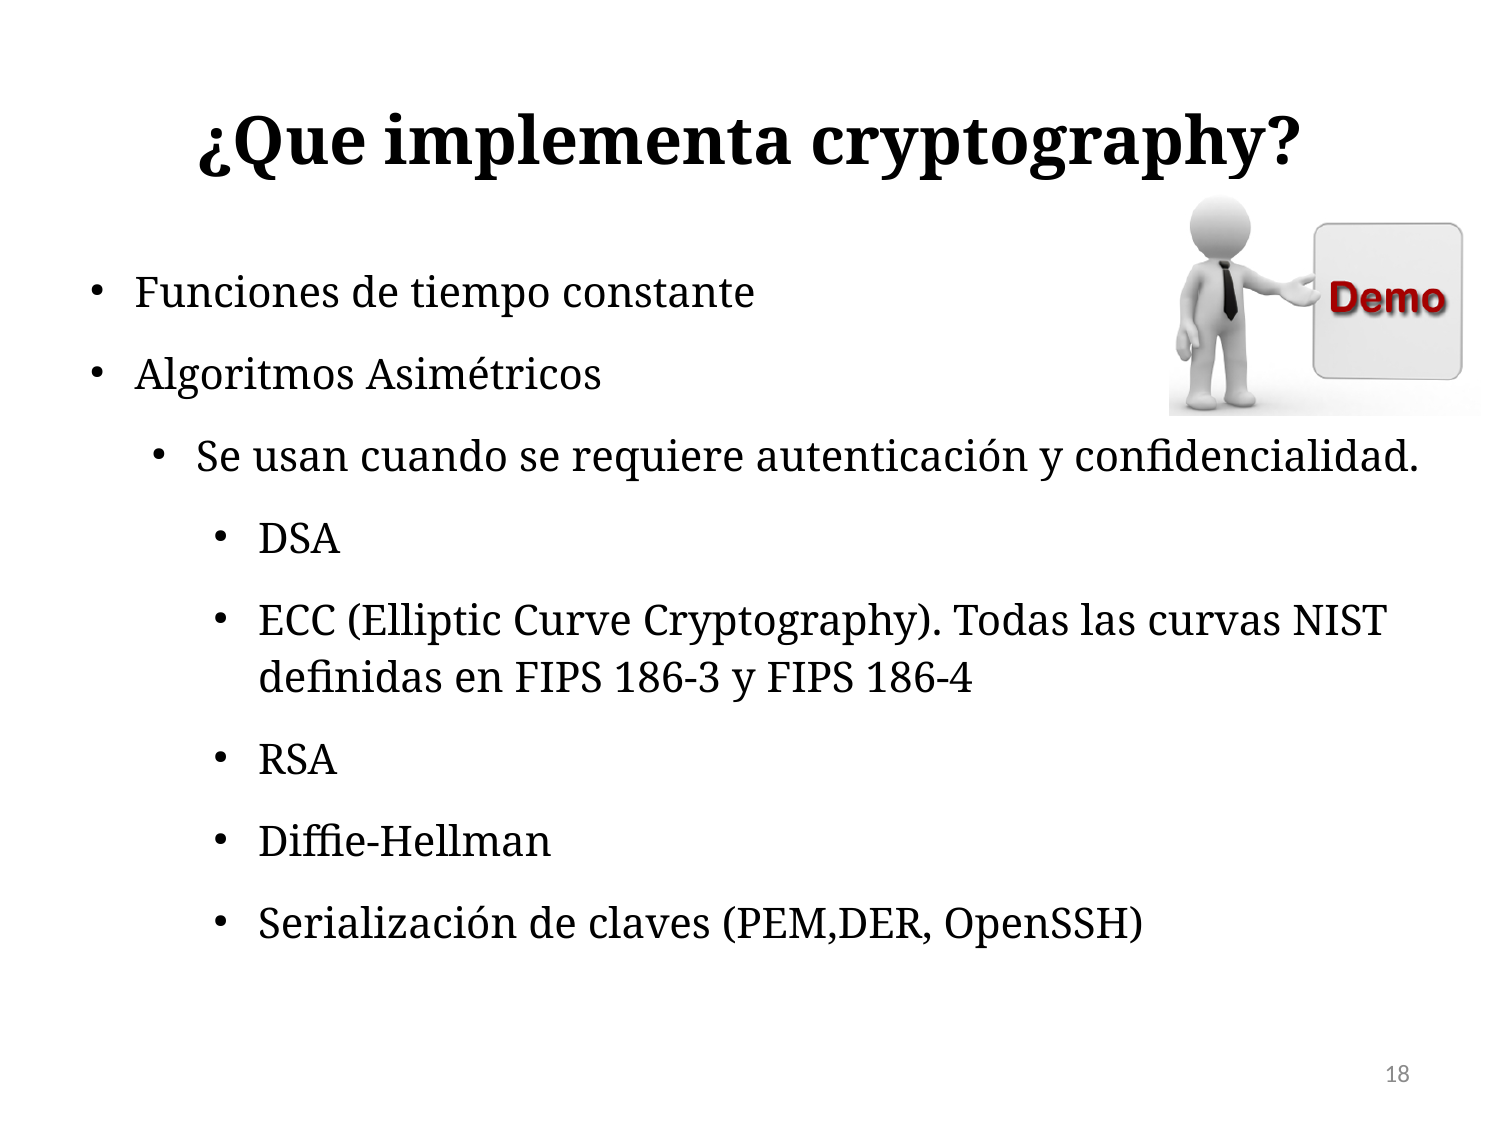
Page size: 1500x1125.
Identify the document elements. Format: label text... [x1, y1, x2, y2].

list Funciones de tiempo constante Algoritmos Asimétricos Se usan cuando se requiere autenticación y confidencialidad. DSA ECC (Elliptic Curve Cryptography). Todas las curvas NIST definidas en FIPS 186-3 y FIPS 186-4 RSA Diffie-Hellman Serialización de claves (PEM,DER, OpenSSH) [75, 262, 1425, 1005]
picture [1169, 179, 1481, 416]
title ¿Que implementa cryptography? [75, 45, 1425, 233]
